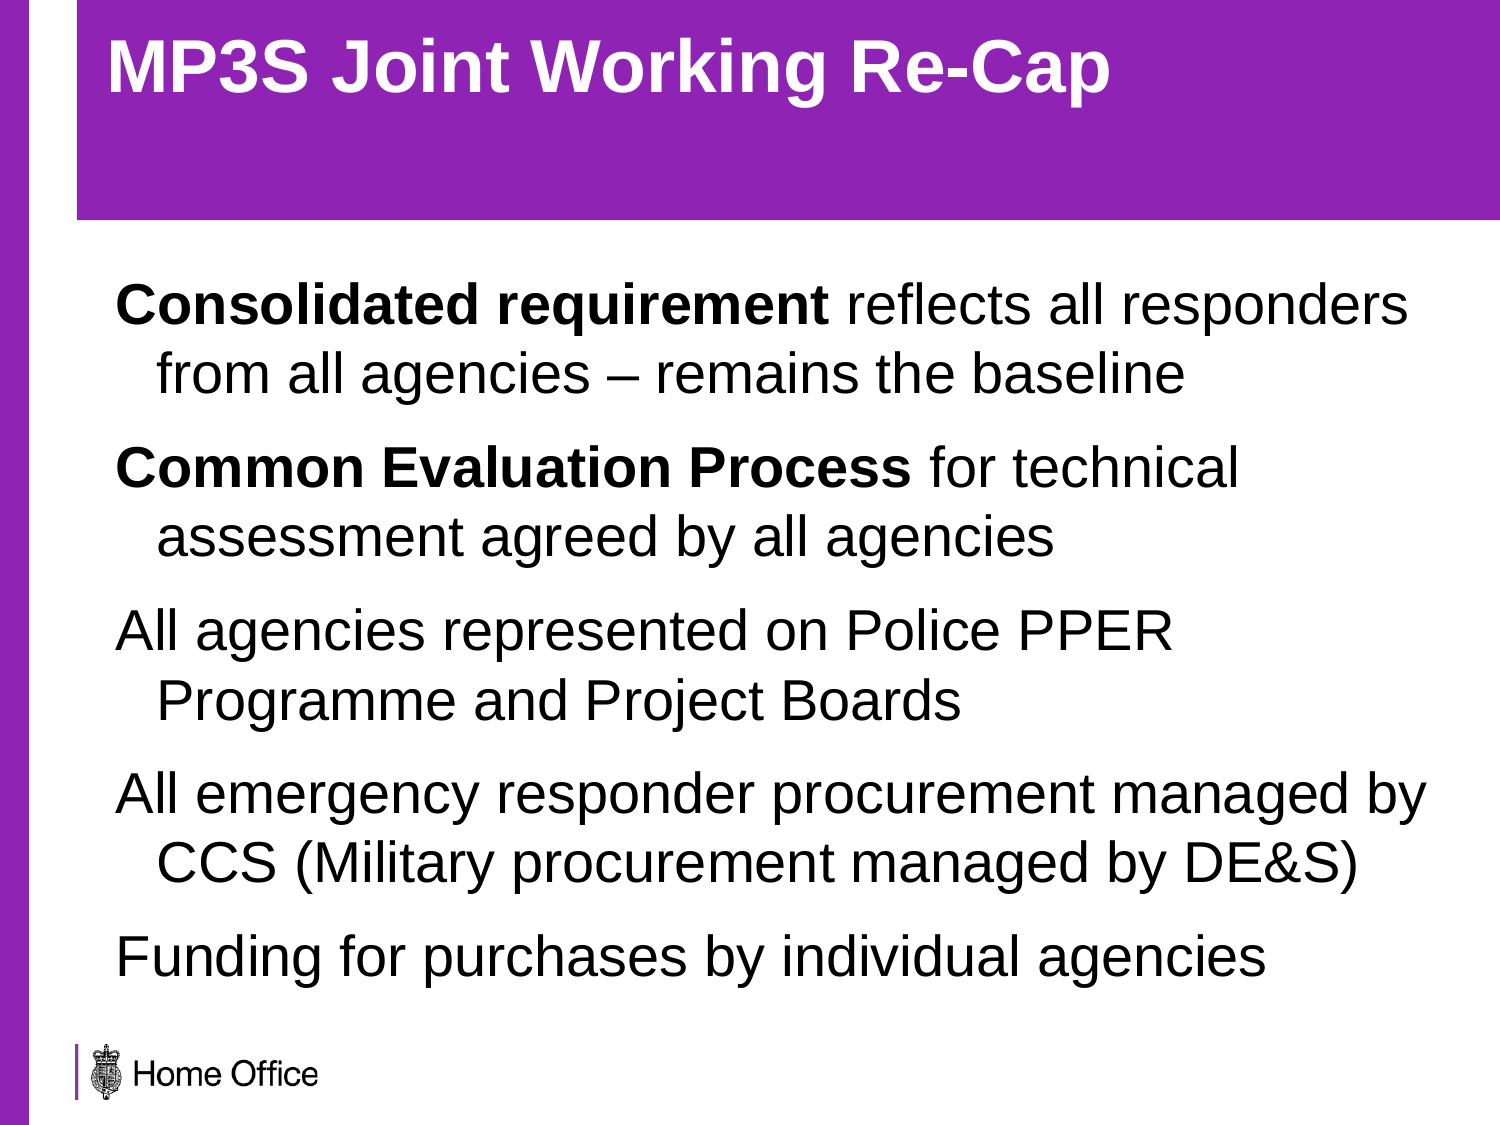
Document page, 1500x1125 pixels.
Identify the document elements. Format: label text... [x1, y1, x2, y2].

list Consolidated requirement reflects all responders from all agencies – remains the baseline Common Evaluation Process for technical assessment agreed by all agencies All agencies represented on Police PPER Programme and Project Boards All emergency responder procurement managed by CCS (Military procurement managed by DE&S) Funding for purchases by individual agencies [75, 267, 1447, 1000]
title MP3S Joint Working Re-Cap [76, 0, 1500, 221]
